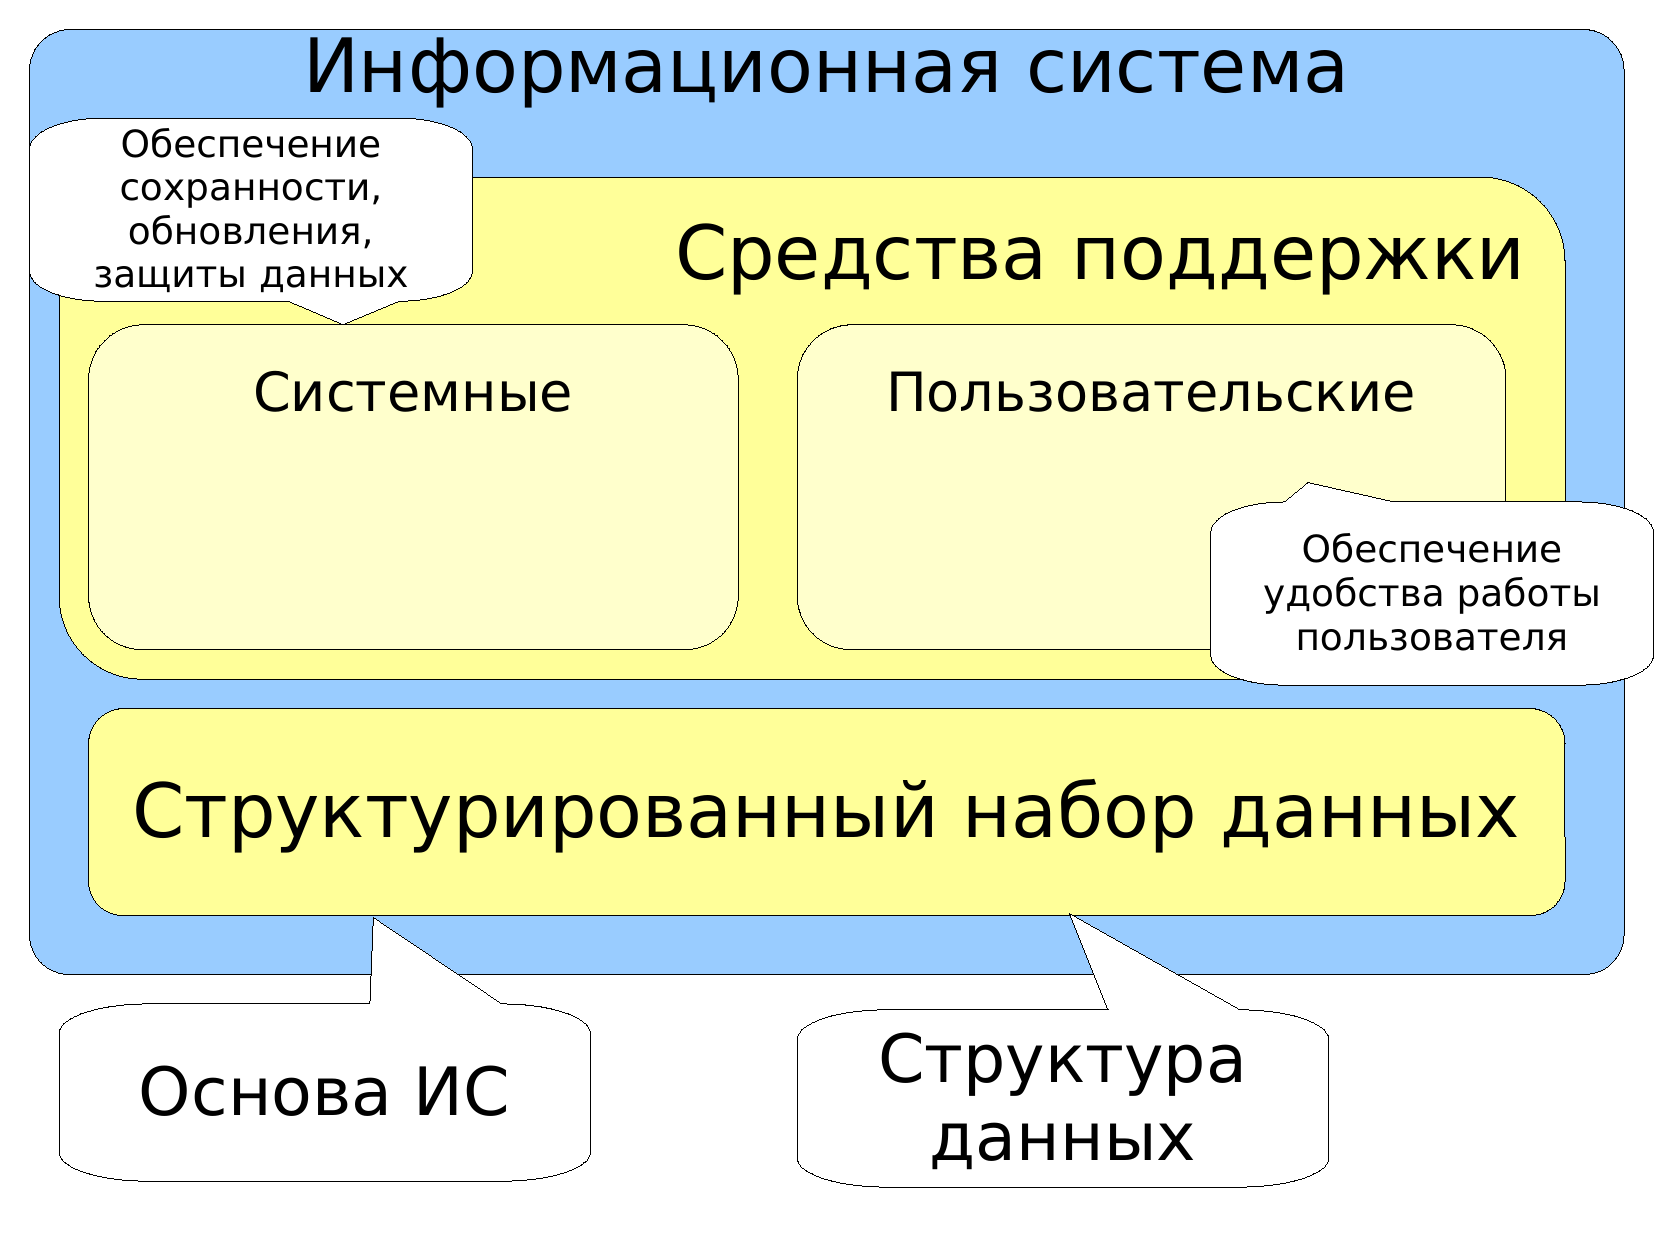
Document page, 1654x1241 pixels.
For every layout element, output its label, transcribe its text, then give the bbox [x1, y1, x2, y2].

text_box Пользовательские [797, 324, 1506, 650]
text_box Средства поддержки [59, 177, 1566, 680]
text_box Структурированный набор данных [88, 708, 1566, 916]
text_box Информационная система [29, 274, 1625, 975]
text_box Структура данных [797, 913, 1329, 1188]
text_box Системные [88, 324, 739, 650]
text_box Информационная система [29, 29, 1625, 508]
text_box Обеспечение удобства работы пользователя [1210, 482, 1654, 686]
text_box Обеспечение сохранности, обновления, защиты данных [29, 118, 473, 325]
text_box Основа ИС [59, 917, 591, 1182]
